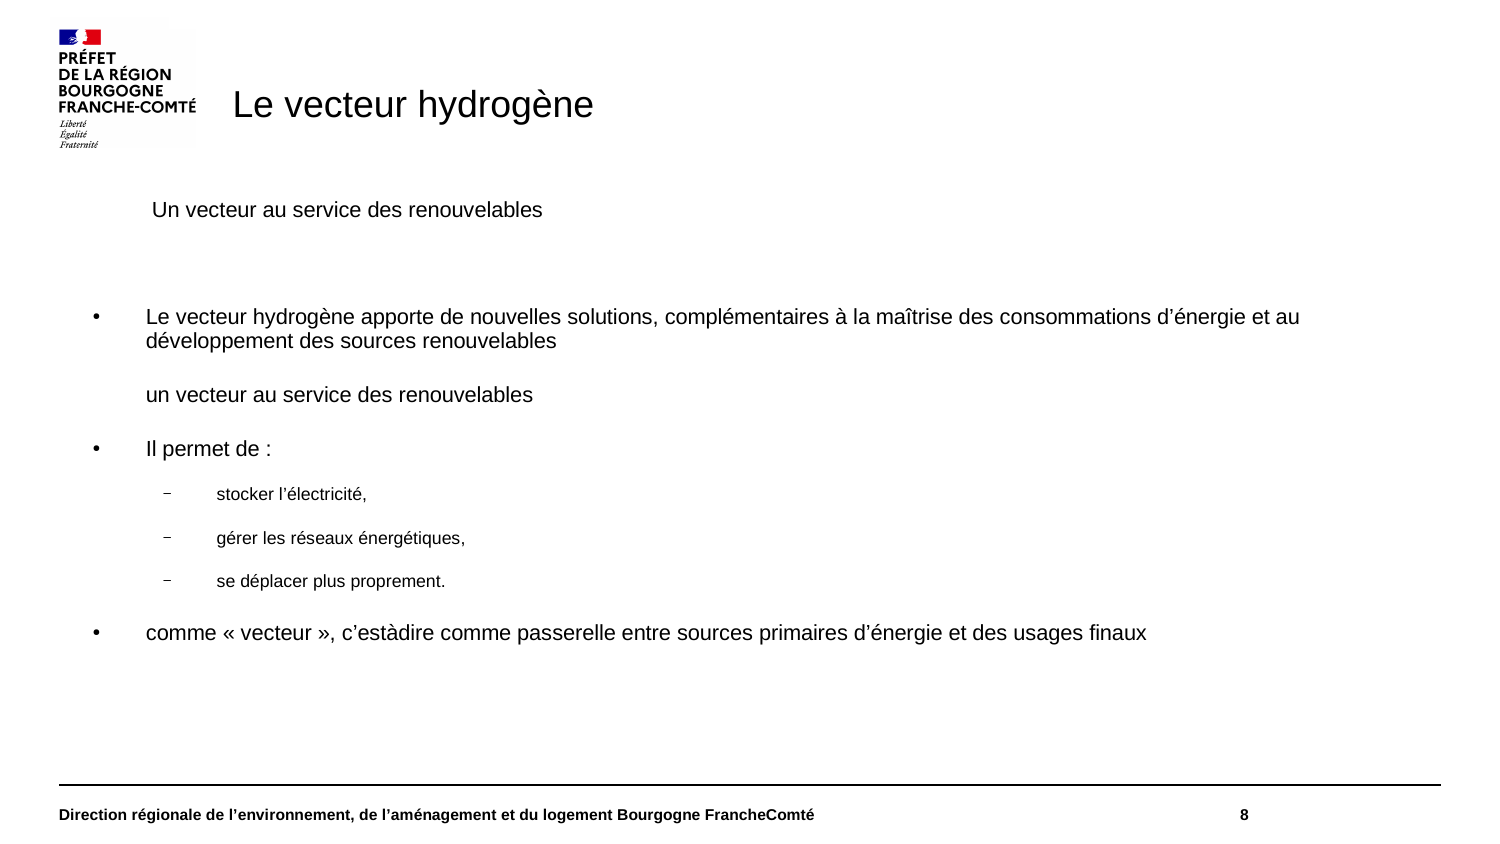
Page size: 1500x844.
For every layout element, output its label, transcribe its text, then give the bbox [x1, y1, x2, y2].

list Un vecteur au service des renouvelables Le vecteur hydrogène apporte de nouvelles solutions, complémentaires à la maîtrise des consommations d’énergie et au développement des sources renouvelables un vecteur au service des renouvelables Il permet de : stocker l’électricité, gérer les réseaux énergétiques, se déplacer plus proprement. comme « vecteur », c’estàdire comme passerelle entre sources primaires d’énergie et des usages finaux [75, 197, 1425, 687]
title Le vecteur hydrogène [75, 33, 1425, 175]
picture [50, 17, 196, 148]
